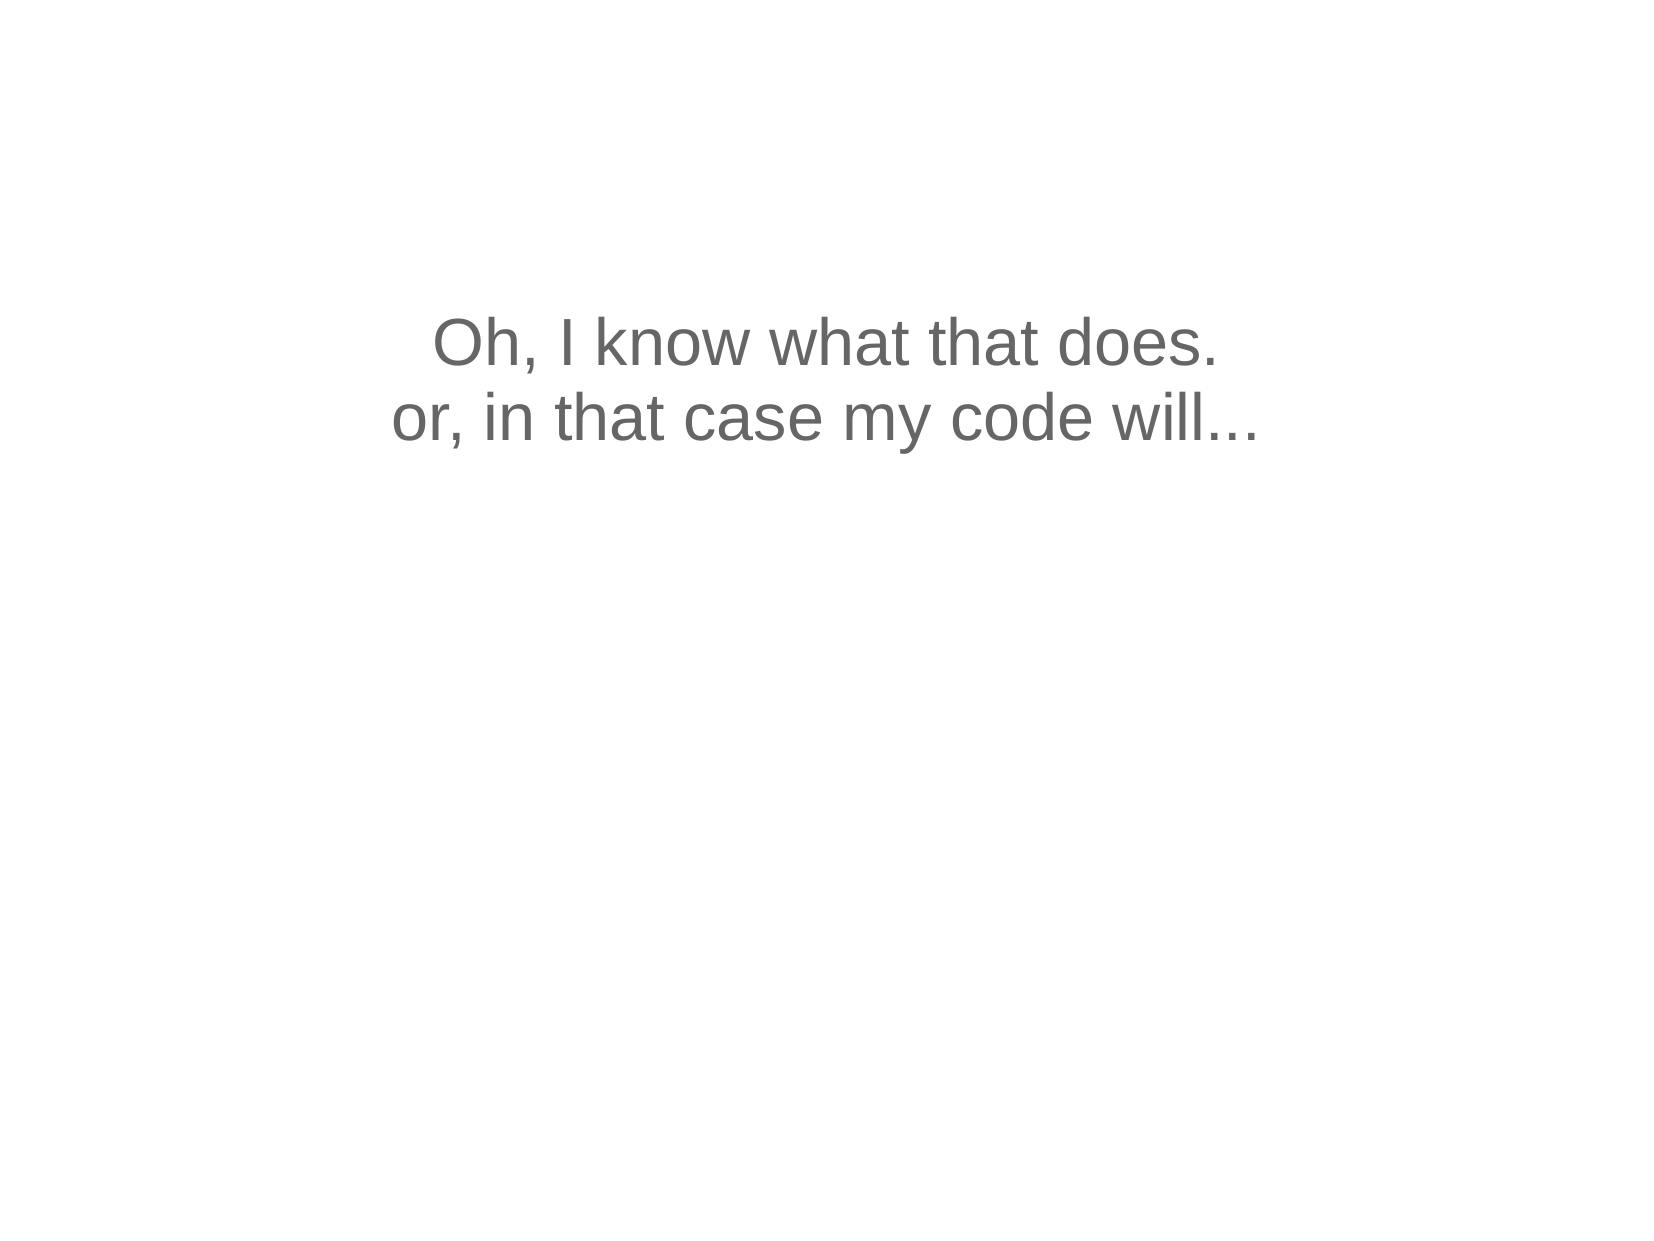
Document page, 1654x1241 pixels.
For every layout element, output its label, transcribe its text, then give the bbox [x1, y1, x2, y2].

subtitle Oh, I know what that does. or, in that case my code will... [82, 56, 1571, 1102]
